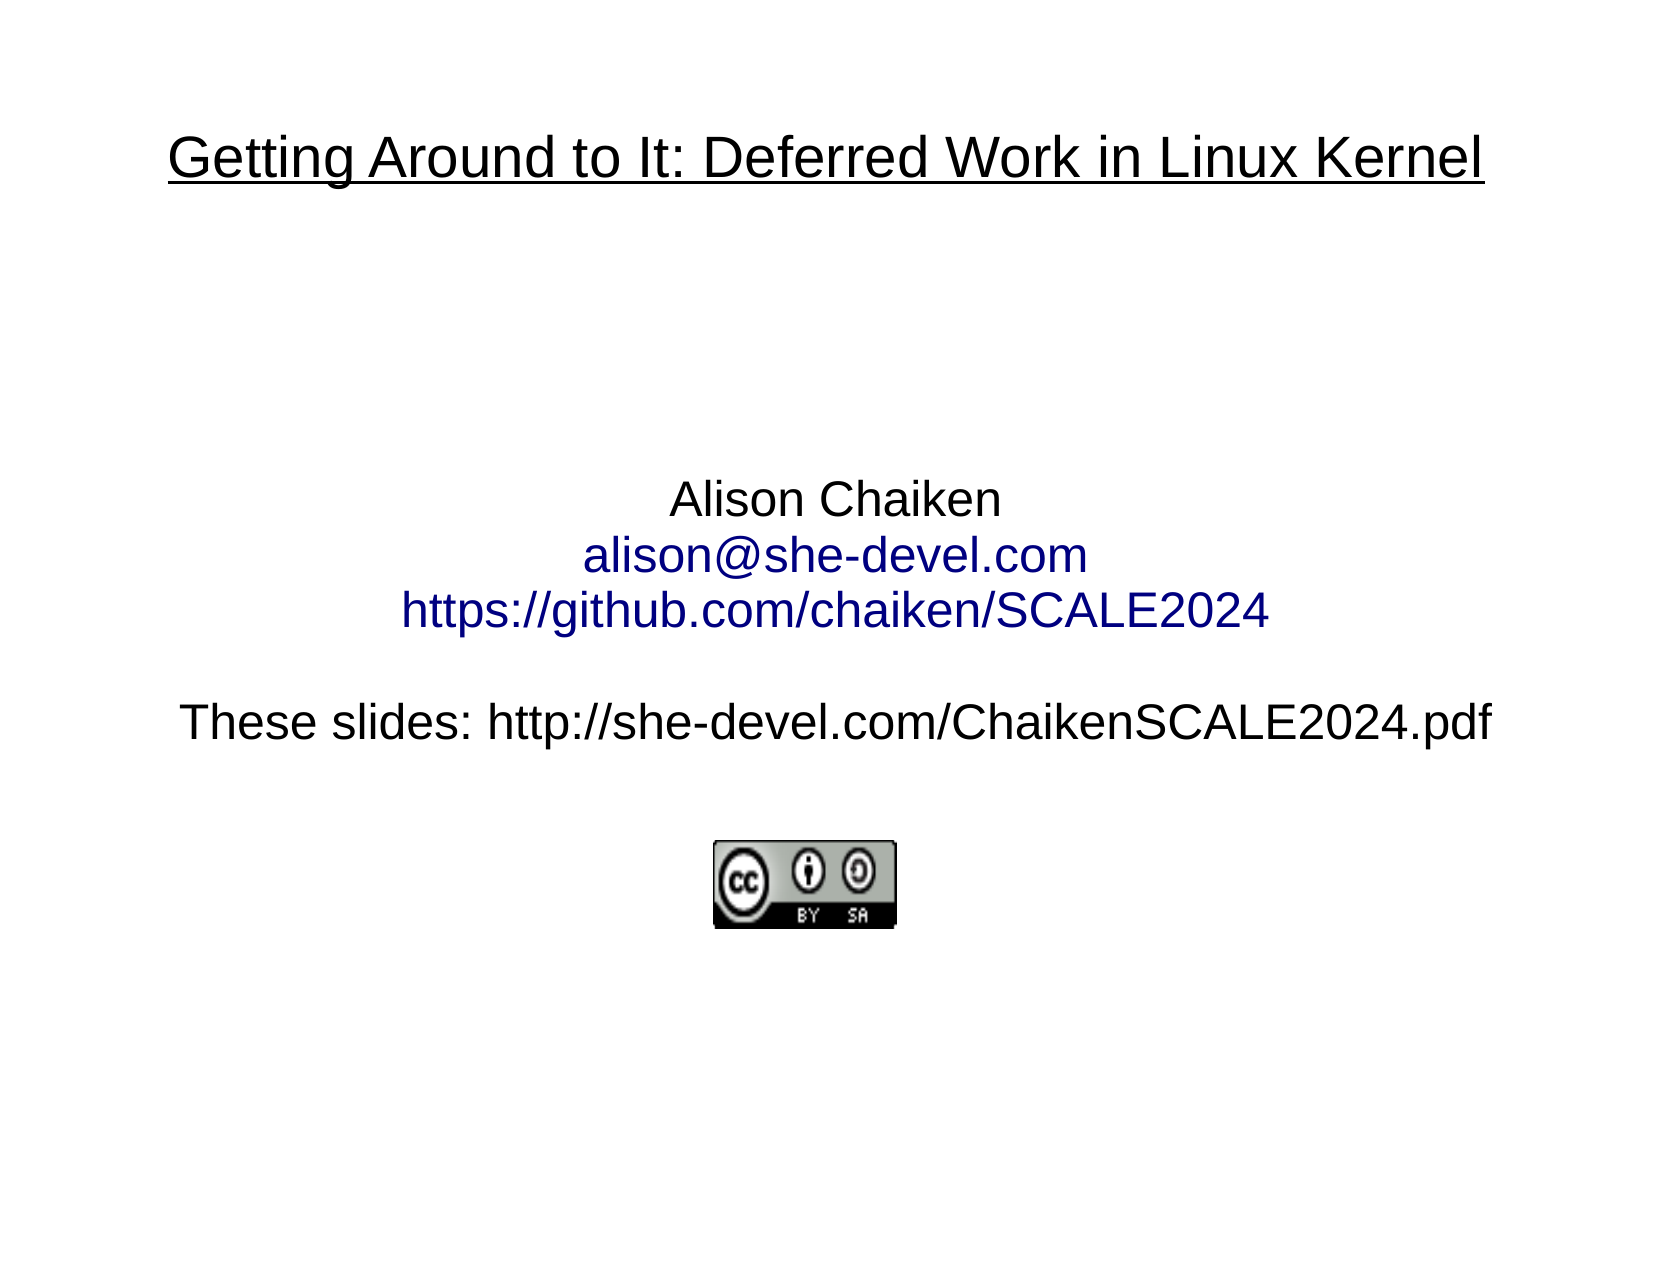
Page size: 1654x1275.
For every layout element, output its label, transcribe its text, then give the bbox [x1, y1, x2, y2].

title Getting Around to It: Deferred Work in Linux Kernel [82, 50, 1571, 264]
picture [713, 840, 897, 929]
subtitle Alison Chaiken alison@she-devel.com https://github.com/chaiken/SCALE2024 These slides: http://she-devel.com/ChaikenSCALE2024.pdf [91, 296, 1580, 1036]
